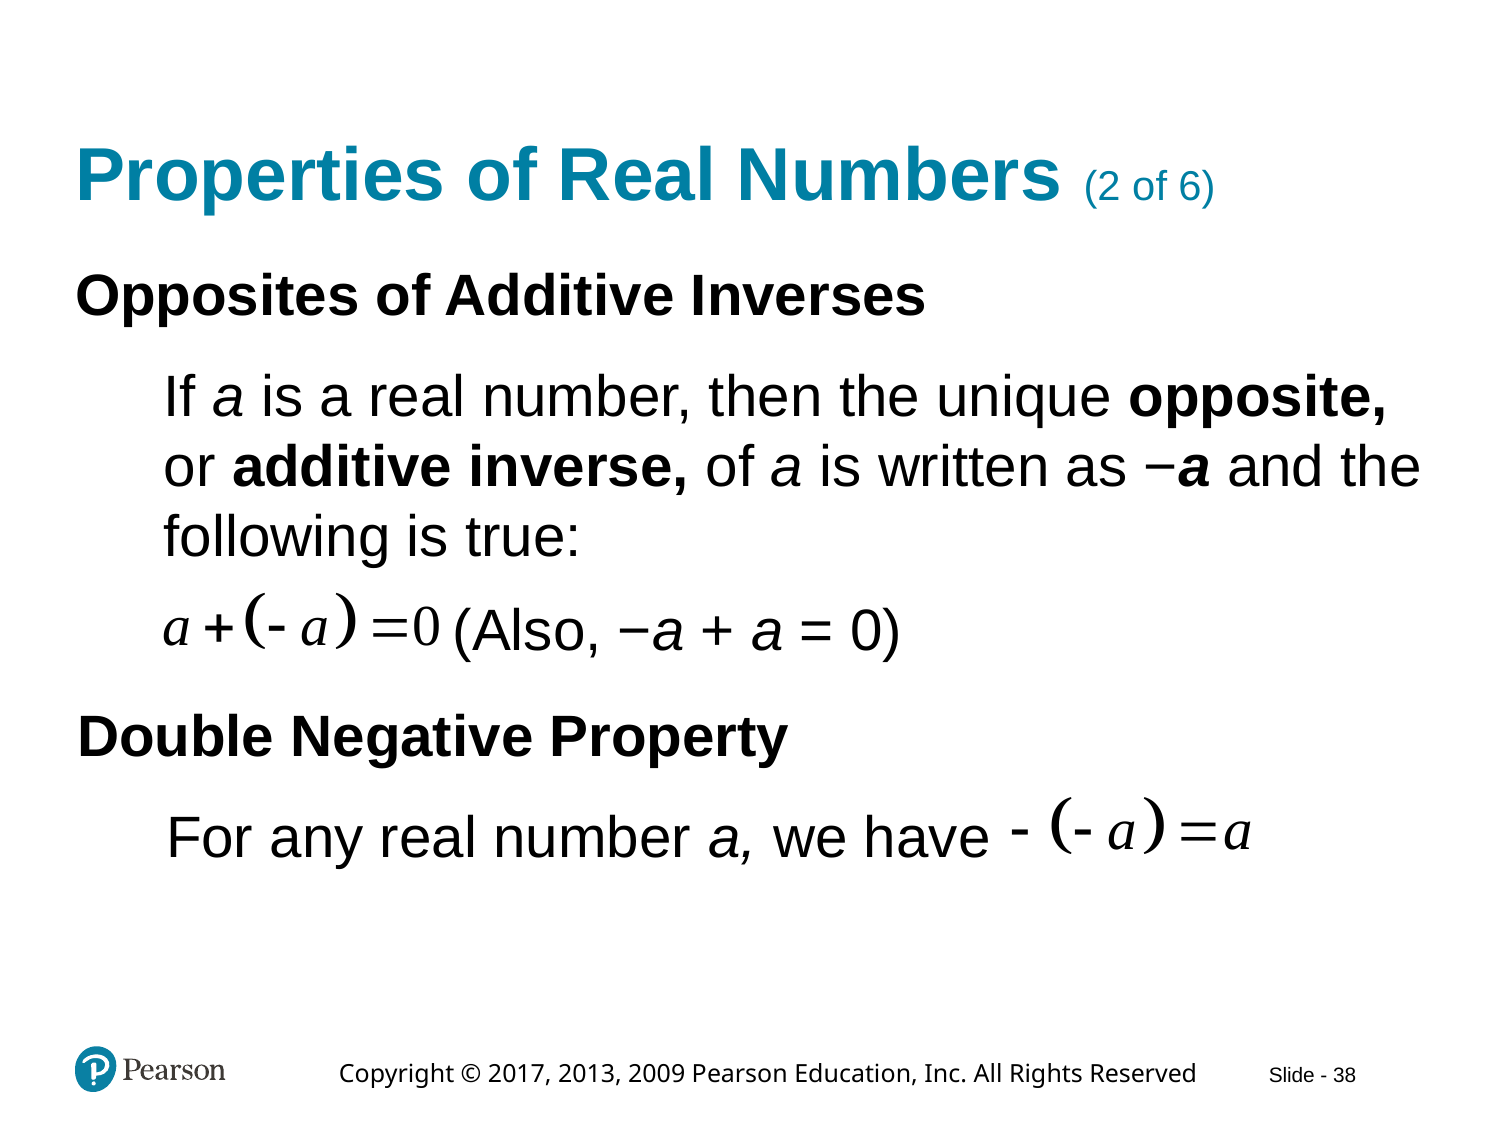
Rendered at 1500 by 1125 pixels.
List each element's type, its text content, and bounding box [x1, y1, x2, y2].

chart [1005, 790, 1260, 880]
title Properties of Real Numbers (2 of 6) [75, 35, 1425, 216]
list Double Negative Property For any real number a, we have [77, 697, 1138, 878]
list Opposites of Additive Inverses If a is a real number, then the unique opposite, or additive inverse, of a is written as −a and the following is true: [75, 257, 1425, 564]
chart [157, 587, 447, 674]
list (Also, −a + a = 0) [452, 591, 953, 661]
